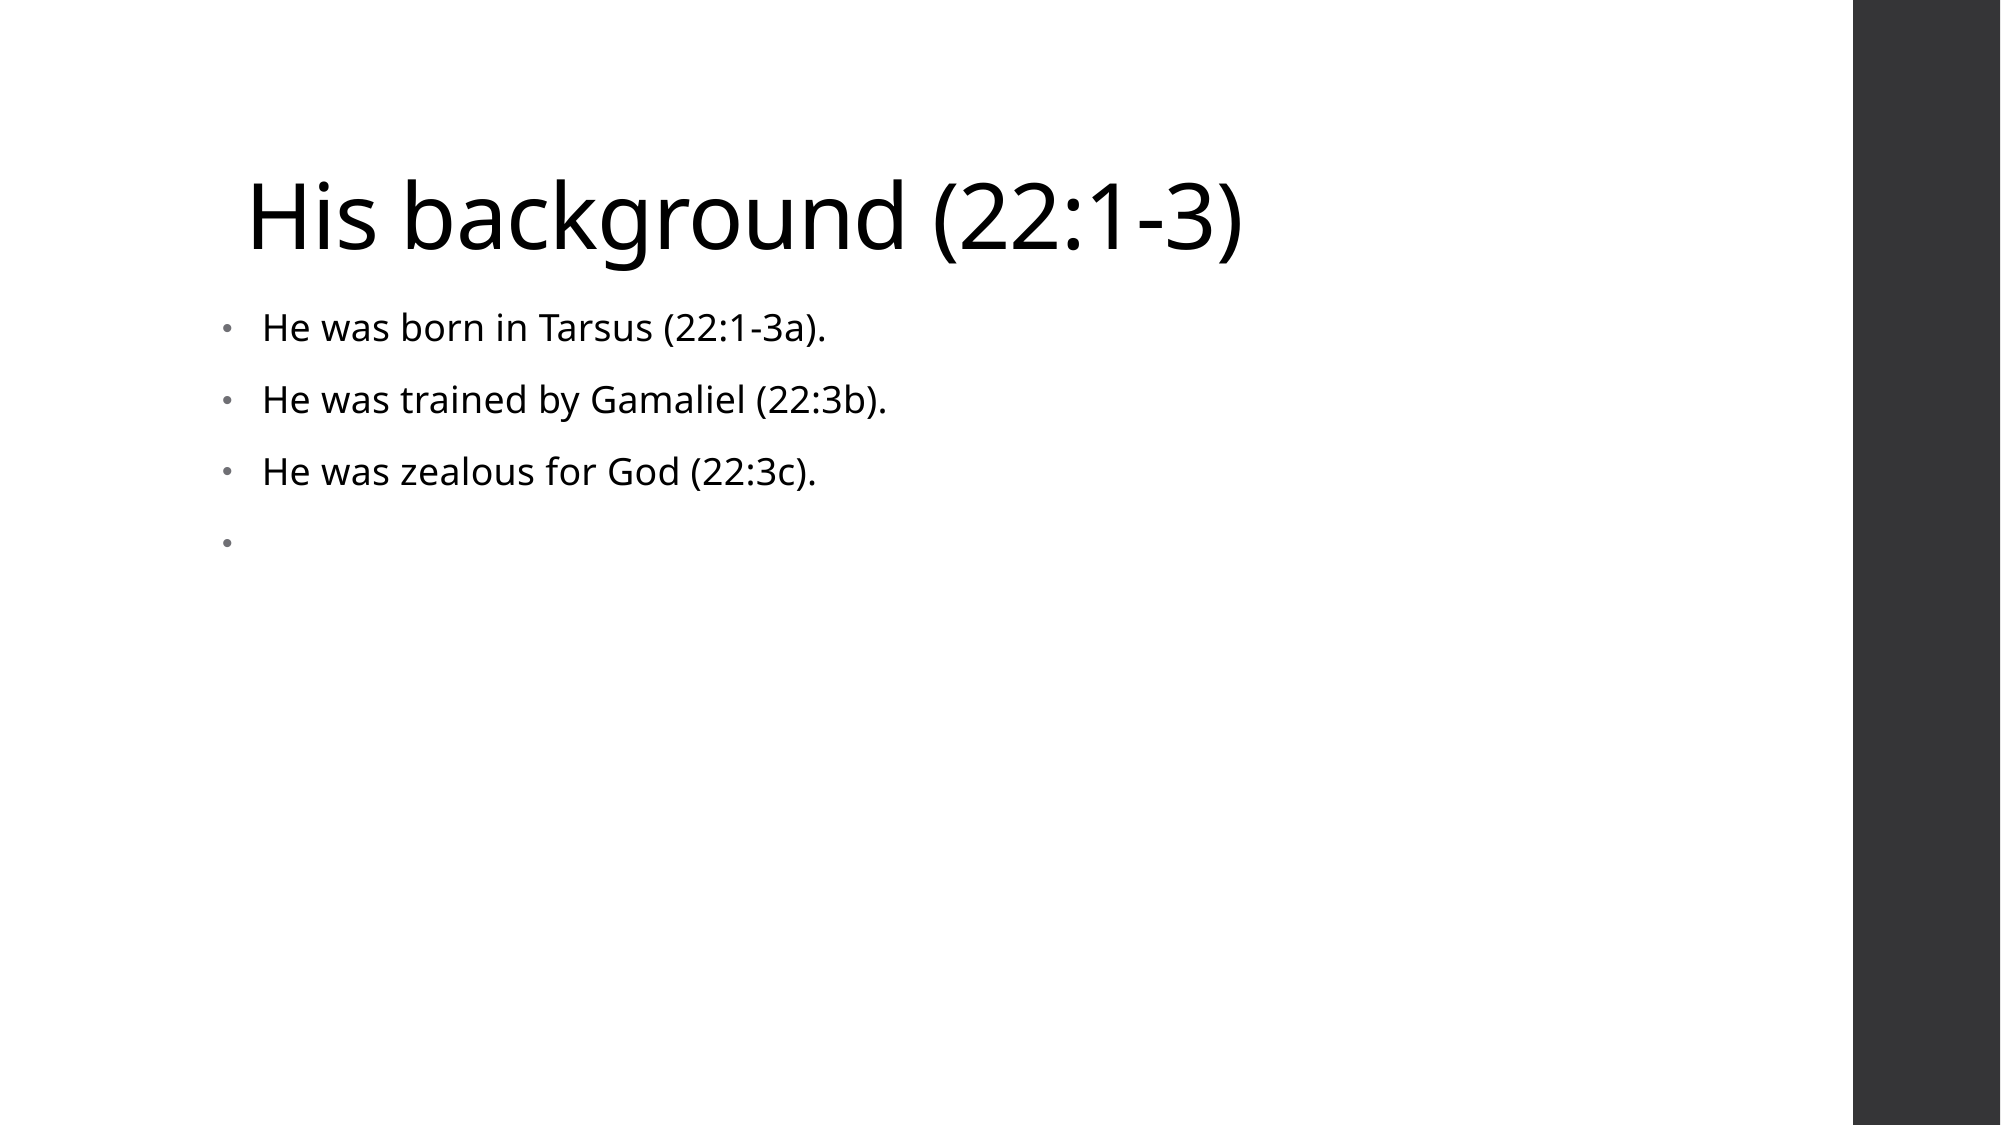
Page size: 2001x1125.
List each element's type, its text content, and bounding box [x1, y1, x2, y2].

list He was born in Tarsus (22:1-3a). He was trained by Gamaliel (22:3b). He was zealous for God (22:3c). [206, 299, 1617, 1014]
title His background (22:1-3) [206, 60, 1797, 278]
